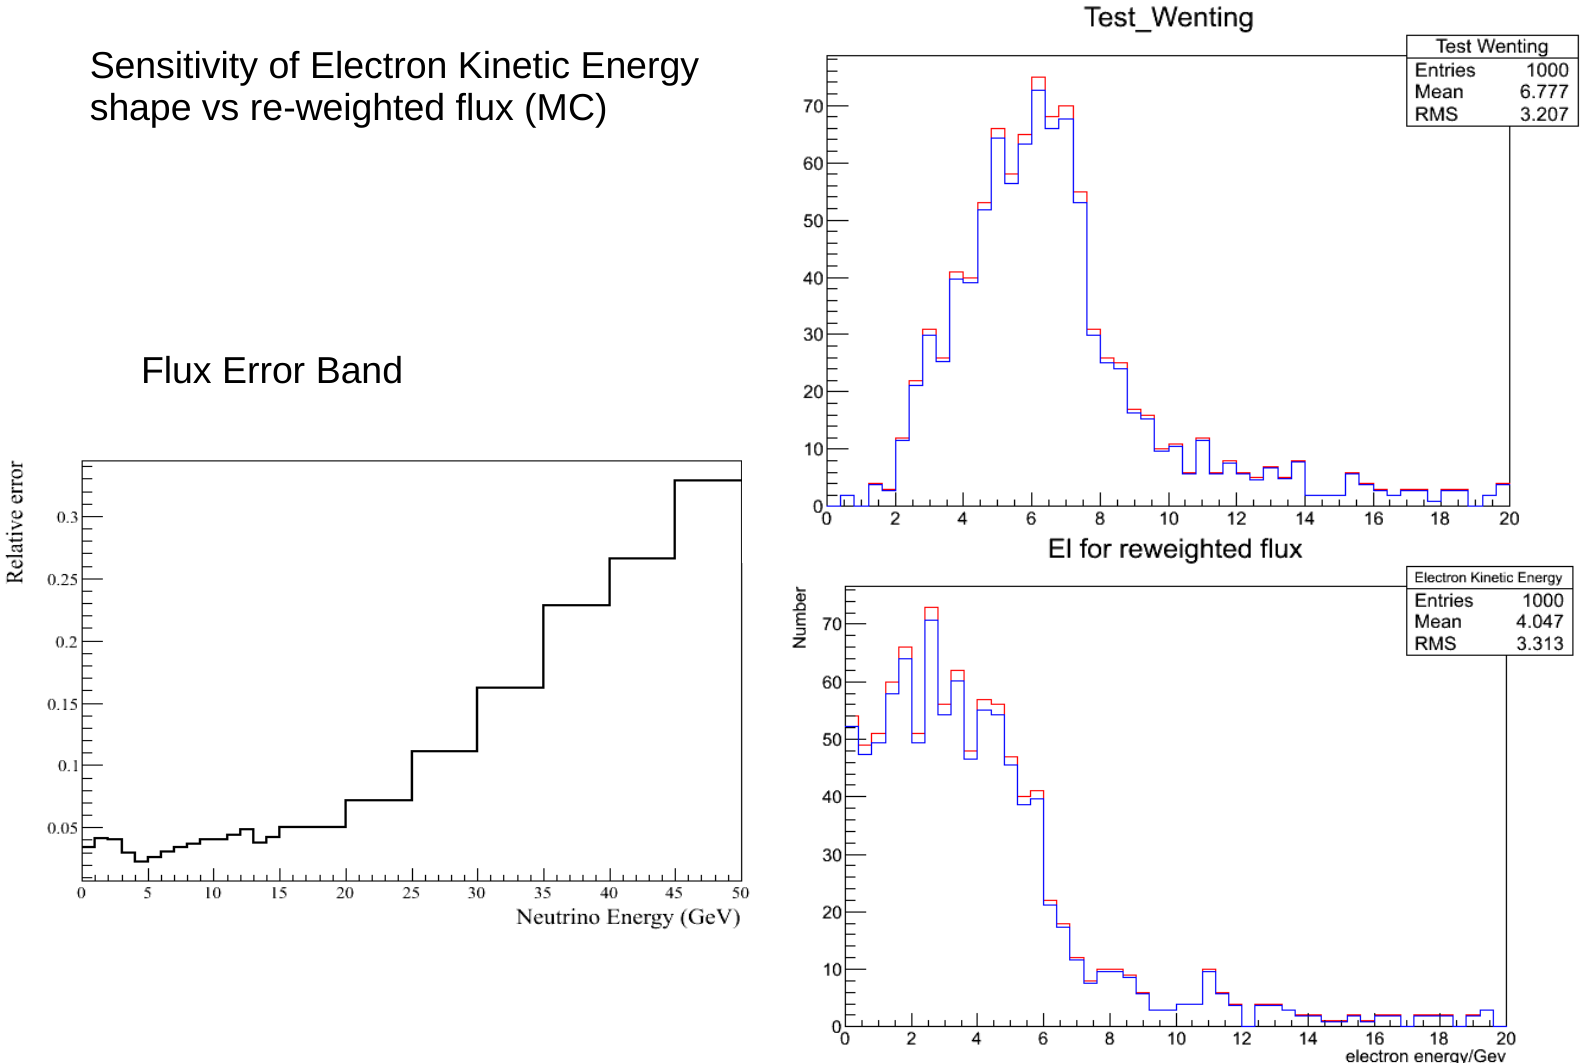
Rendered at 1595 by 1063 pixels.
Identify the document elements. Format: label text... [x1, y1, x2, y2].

text_box Flux Error Band [126, 341, 652, 399]
text_box Sensitivity of Electron Kinetic Energy shape vs re-weighted flux (MC) [75, 37, 751, 137]
picture [0, 0, 1595, 1063]
